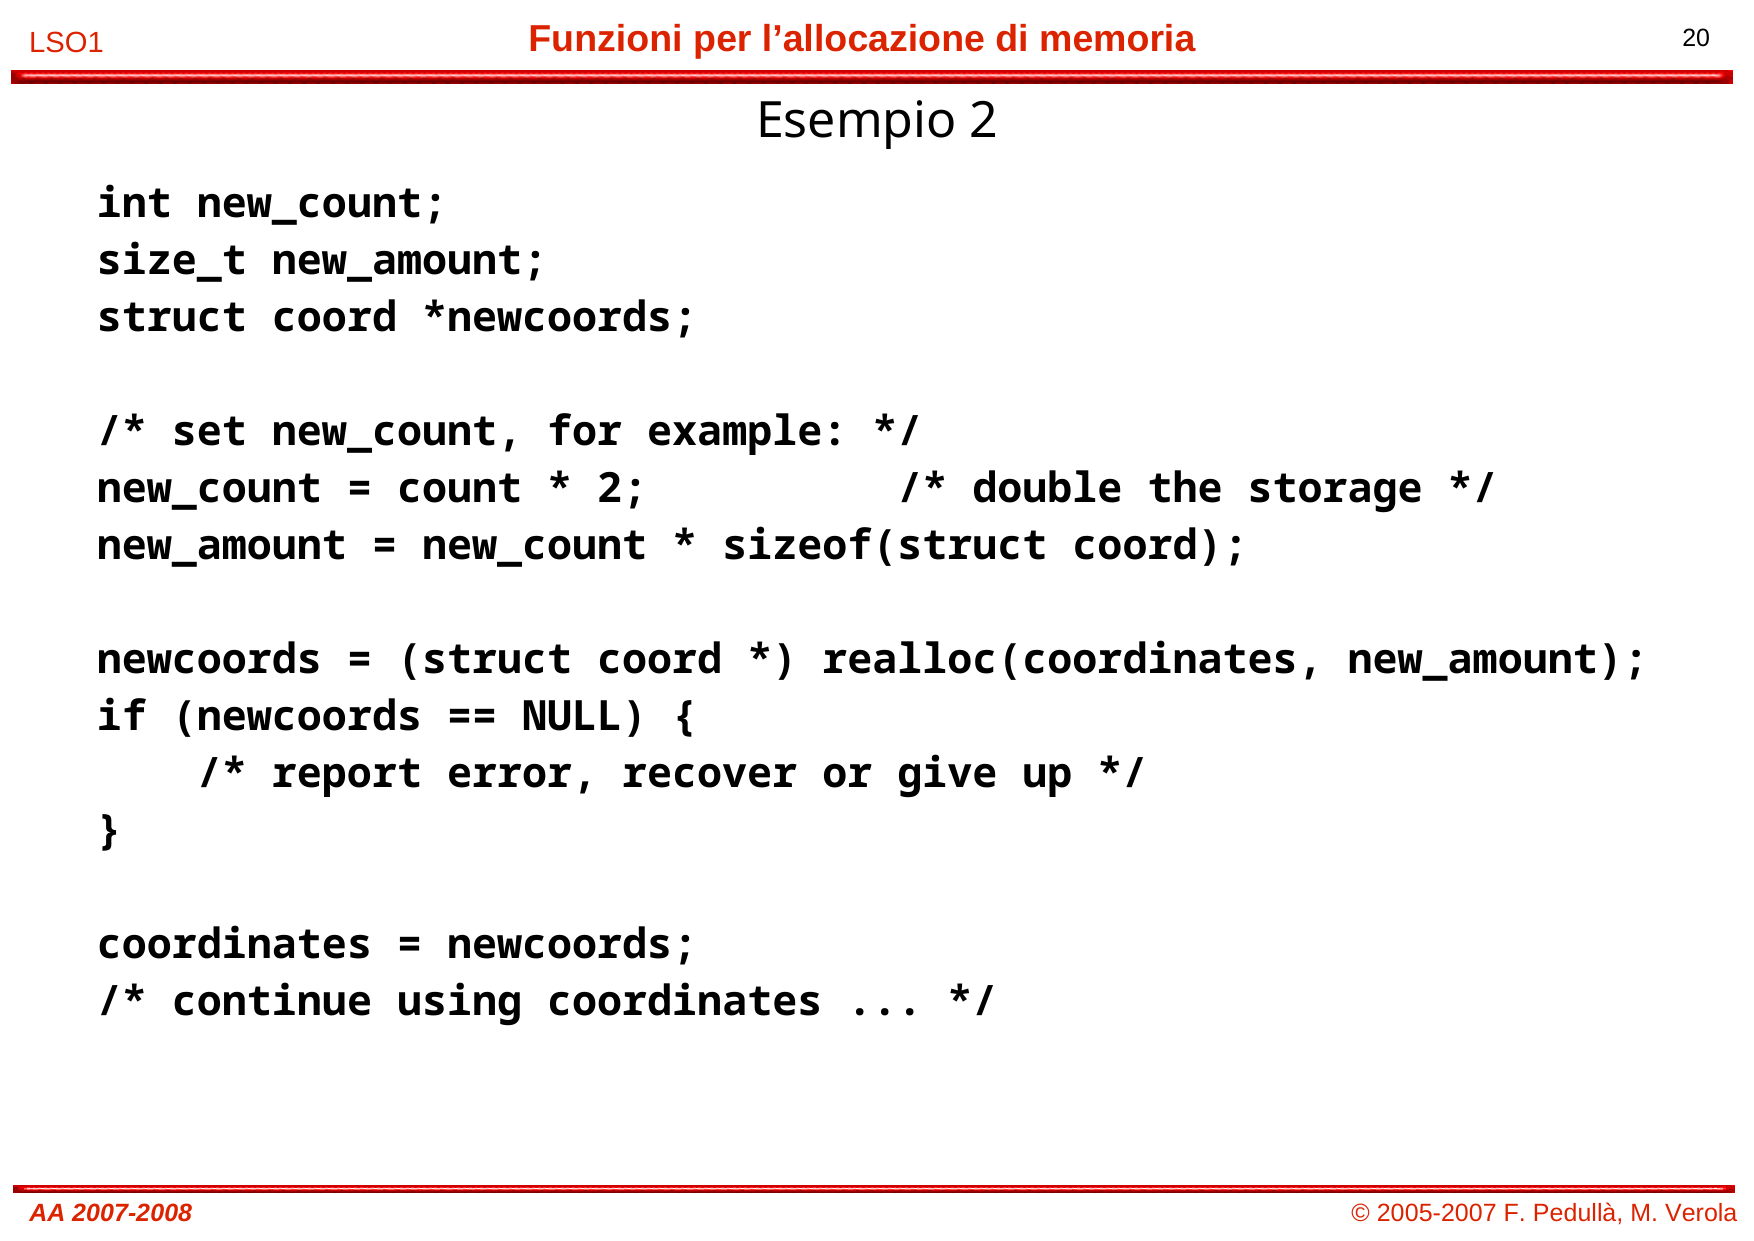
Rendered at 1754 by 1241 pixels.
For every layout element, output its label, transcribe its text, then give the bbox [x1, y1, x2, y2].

picture [11, 70, 1733, 84]
picture [13, 1185, 1735, 1193]
list int new_count; size_t new_amount; struct coord *newcoords; /* set new_count, for example: */ new_count = count * 2; /* double the storage */ new_amount = new_count * sizeof(struct coord); newcoords = (struct coord *) realloc(coordinates, new_amount); if (newcoords == NULL) { /* report error, recover or give up */ } coordinates = newcoords; /* continue using coordinates ... */ [82, 165, 1663, 1060]
title Esempio 2 [412, 72, 1342, 165]
